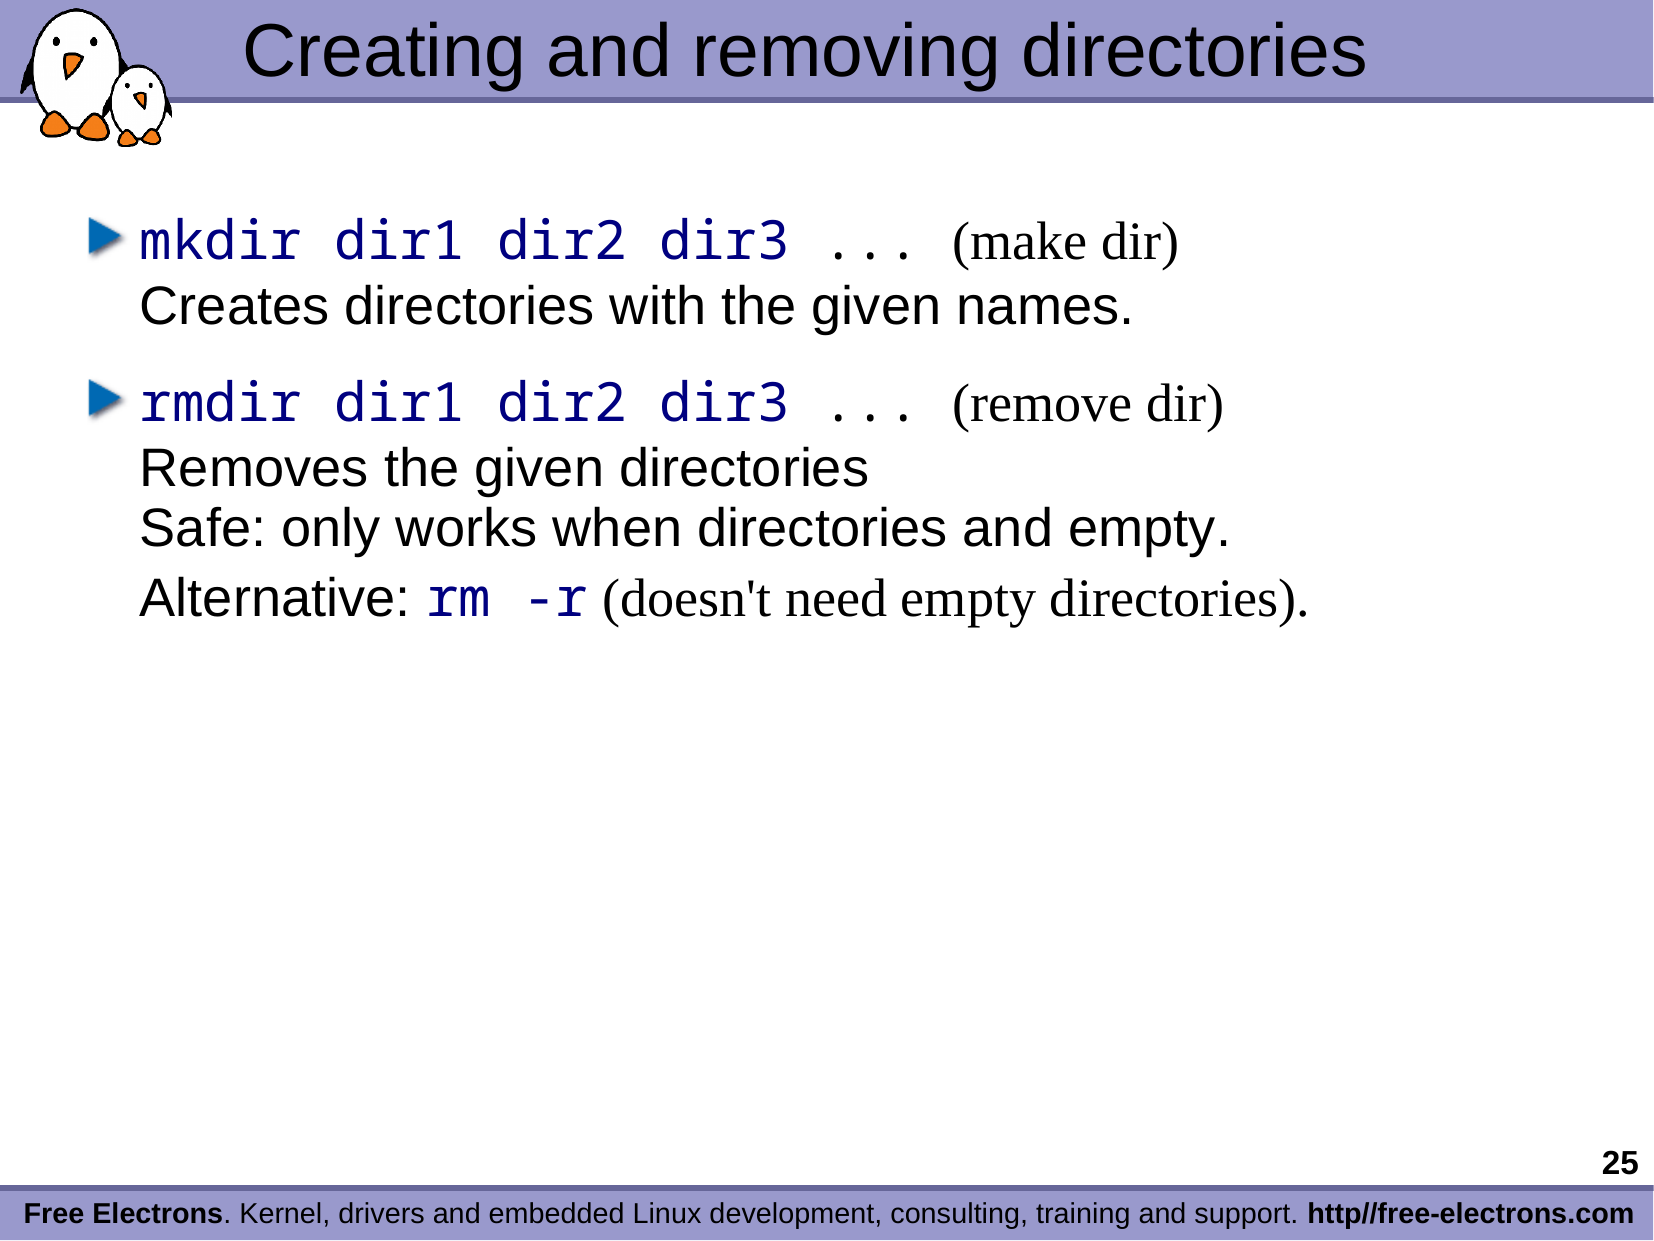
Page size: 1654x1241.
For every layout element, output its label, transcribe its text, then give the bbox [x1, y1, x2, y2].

list mkdir dir1 dir2 dir3 ... (make dir) Creates directories with the given names. rmdir dir1 dir2 dir3 ... (remove dir) Removes the given directories Safe: only works when directories and empty. Alternative: rm -r (doesn't need empty directories). [68, 201, 1592, 1118]
picture [20, 8, 172, 147]
title Creating and removing directories [60, 0, 1551, 101]
